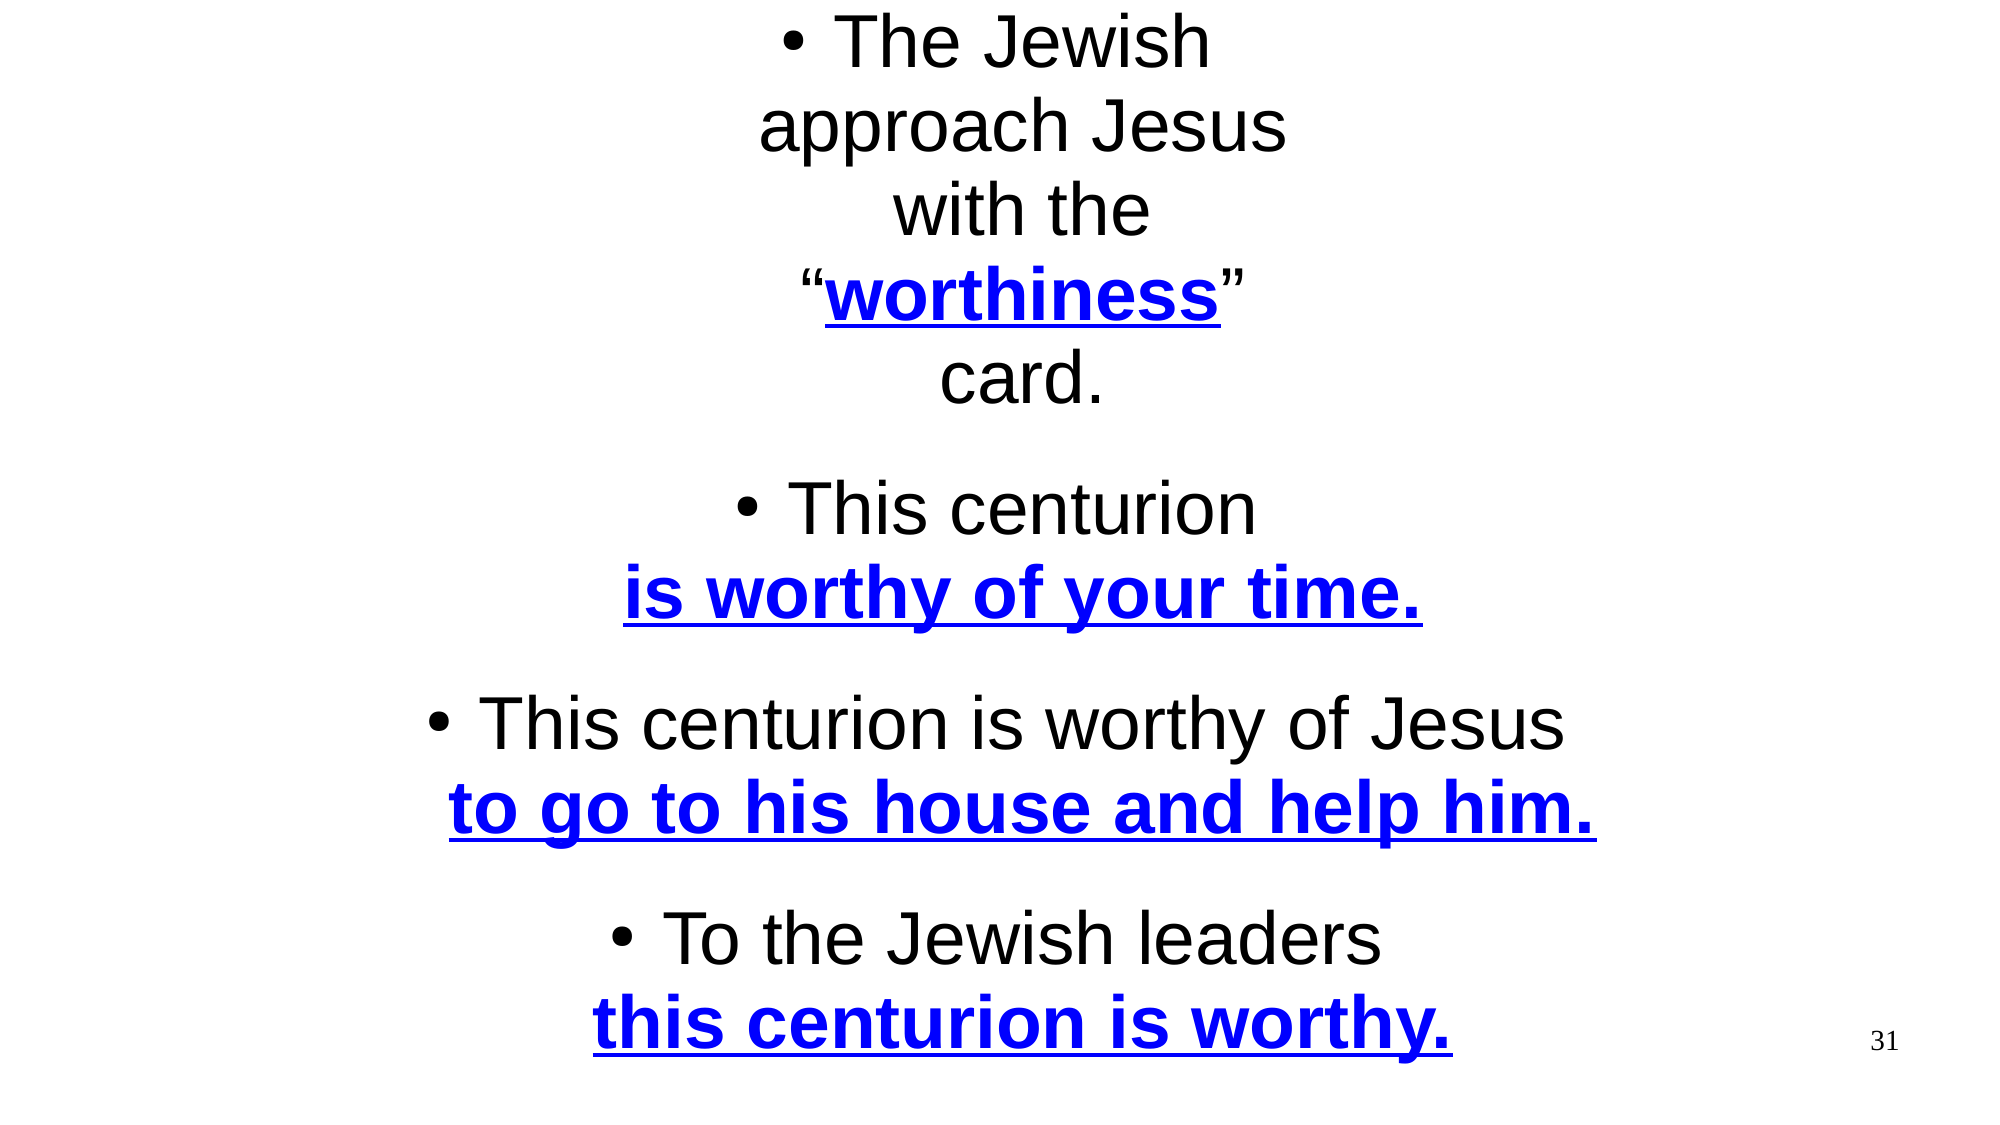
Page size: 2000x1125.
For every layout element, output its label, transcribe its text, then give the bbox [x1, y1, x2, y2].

list The Jewish approach Jesus with the “worthiness” card. This centurion is worthy of your time. This centurion is worthy of Jesus to go to his house and help him. To the Jewish leaders this centurion is worthy. [0, 0, 1996, 1123]
